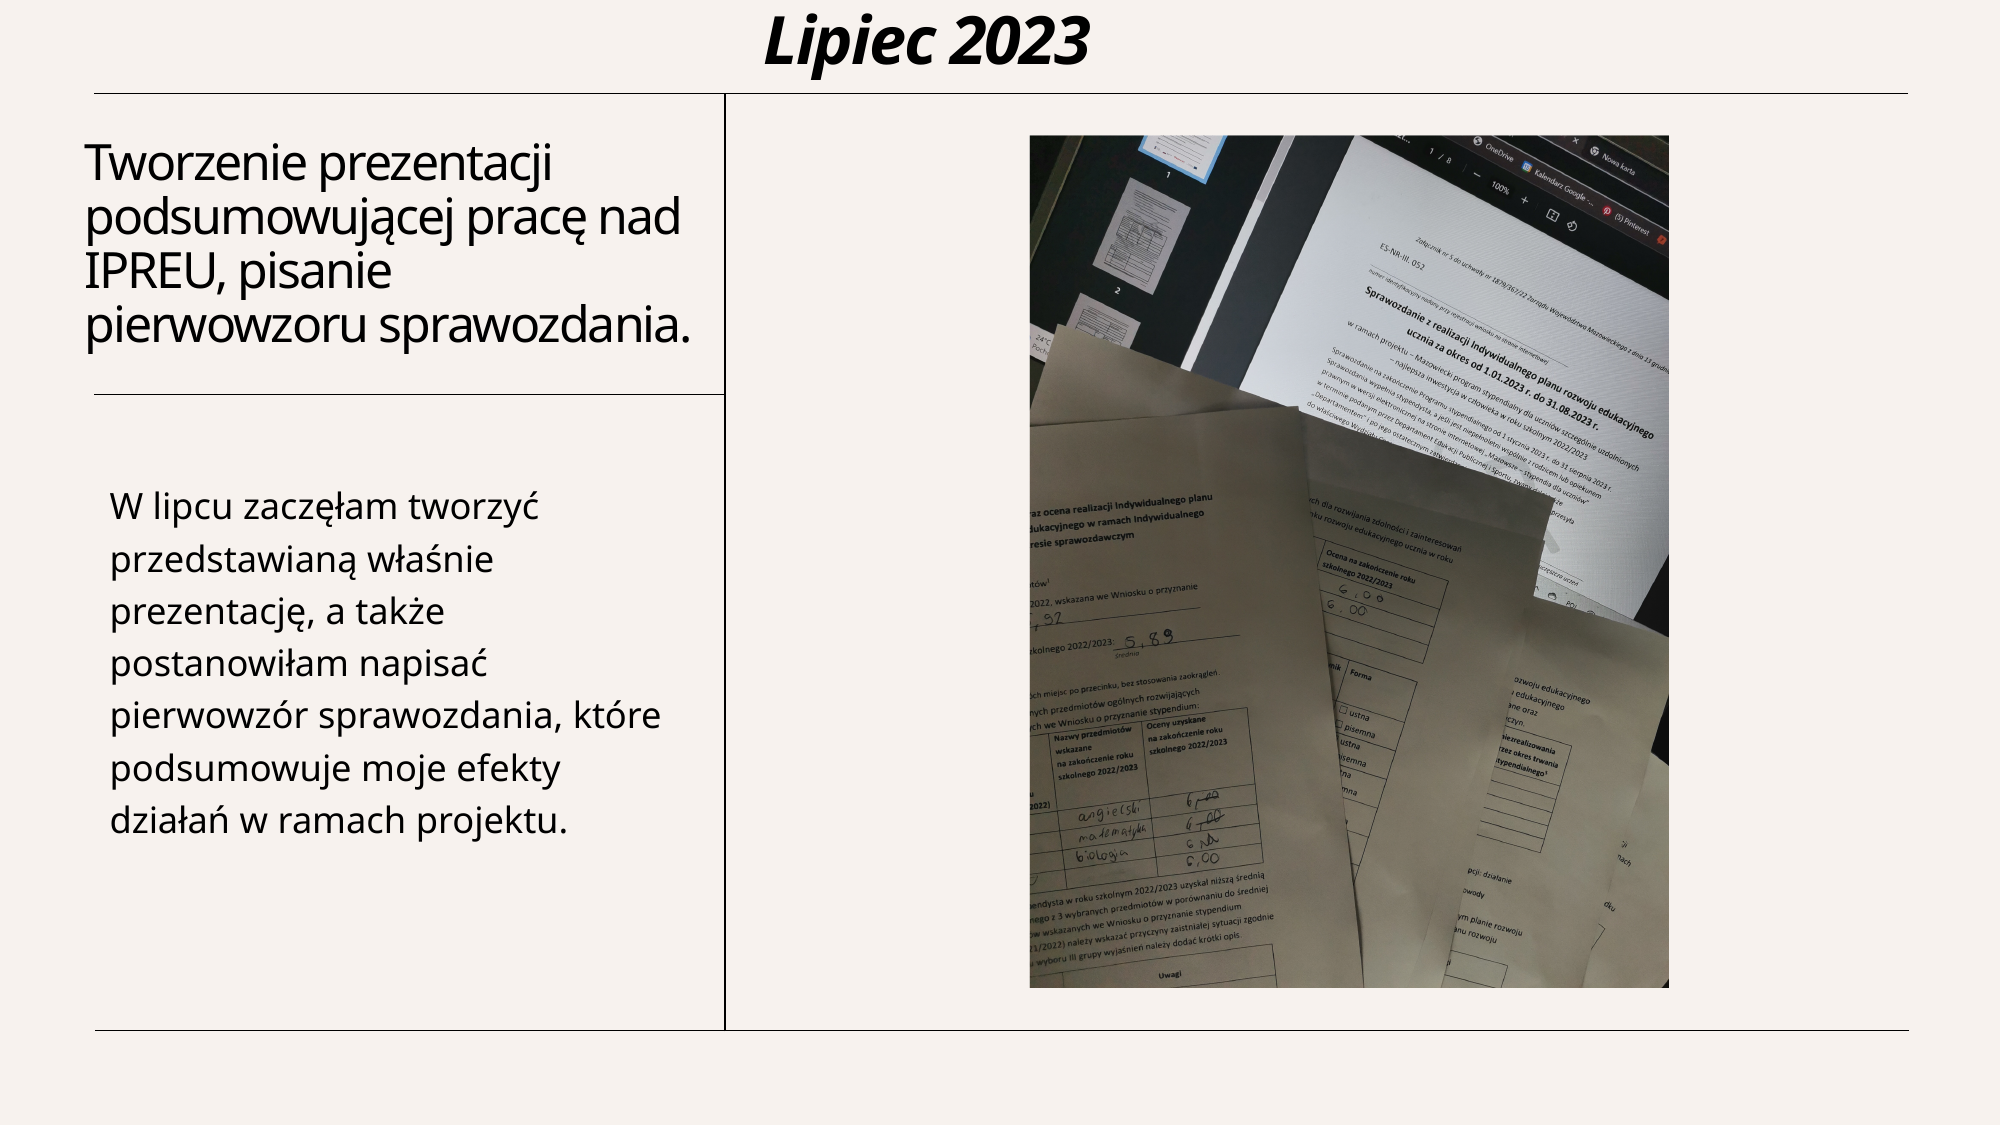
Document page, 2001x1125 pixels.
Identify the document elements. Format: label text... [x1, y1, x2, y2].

text_box Tworzenie prezentacji podsumowującej pracę nad IPREU, pisanie pierwowzoru sprawozdania. [69, 129, 770, 385]
title Lipiec 2023 [749, 0, 1967, 155]
list W lipcu zaczęłam tworzyć przedstawianą właśnie prezentację, a także postanowiłam napisać pierwowzór sprawozdania, które podsumowuje moje efekty działań w ramach projektu. [94, 467, 694, 884]
picture [1029, 135, 1669, 988]
